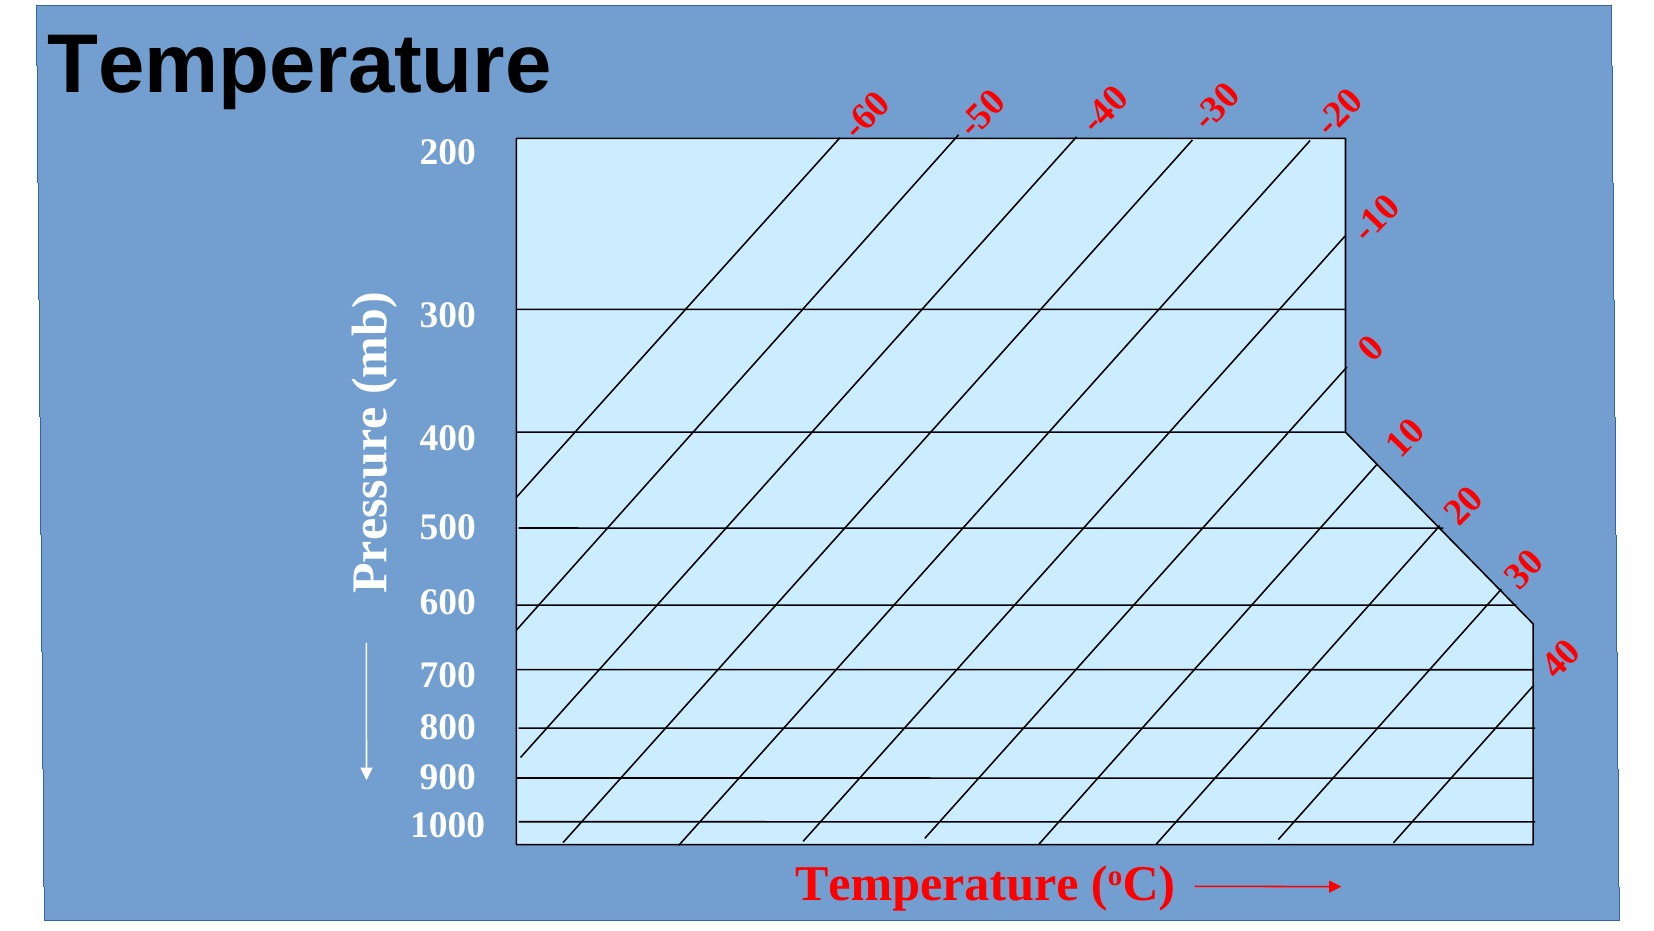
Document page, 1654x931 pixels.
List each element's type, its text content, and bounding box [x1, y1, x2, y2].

text_box 20 [1404, 446, 1518, 561]
text_box -20 [1280, 53, 1393, 168]
text_box 30 [1465, 510, 1578, 625]
title Temperature [0, 5, 601, 113]
text_box 600 [378, 569, 517, 630]
text_box 200 [378, 119, 517, 180]
text_box [37, 5, 1620, 921]
text_box 10 [1346, 379, 1460, 493]
text_box -30 [1157, 48, 1271, 162]
text_box 700 [378, 642, 517, 703]
text_box 500 [378, 494, 517, 555]
text_box -10 [1317, 159, 1430, 273]
text_box 800 [378, 703, 517, 755]
text_box Pressure (mb) [328, 230, 404, 656]
text_box 1000 [378, 805, 517, 853]
text_box -50 [922, 54, 1036, 169]
text_box -40 [1045, 50, 1159, 165]
text_box 0 [1312, 289, 1425, 403]
text_box Temperature (oC) [741, 842, 1229, 918]
text_box 40 [1502, 600, 1615, 714]
text_box -60 [807, 56, 921, 170]
text_box 300 [378, 282, 517, 343]
text_box 400 [378, 405, 517, 465]
text_box 900 [378, 755, 517, 805]
